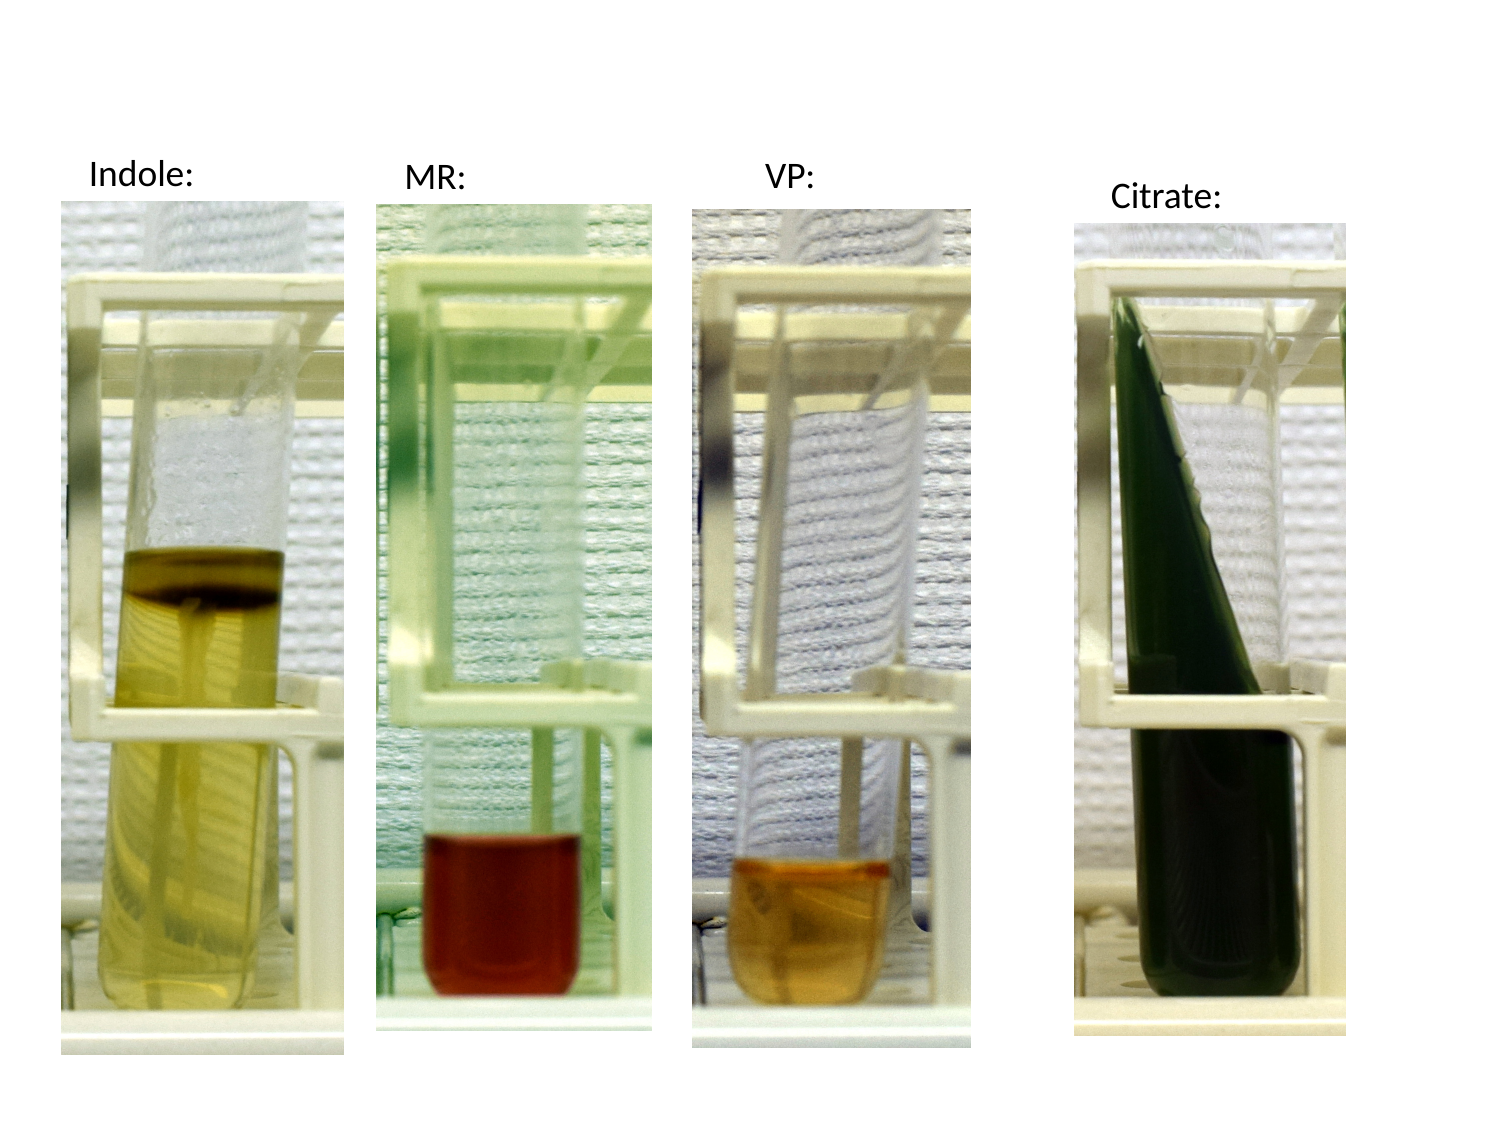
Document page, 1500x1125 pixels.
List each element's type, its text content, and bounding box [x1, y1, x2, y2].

text_box Indole: [73, 141, 212, 201]
text_box VP: [750, 143, 832, 205]
picture [692, 209, 971, 1048]
text_box MR: [389, 144, 483, 204]
picture [1074, 223, 1346, 1036]
picture [61, 201, 344, 1055]
picture [376, 204, 652, 1031]
text_box Citrate: [1095, 163, 1240, 223]
